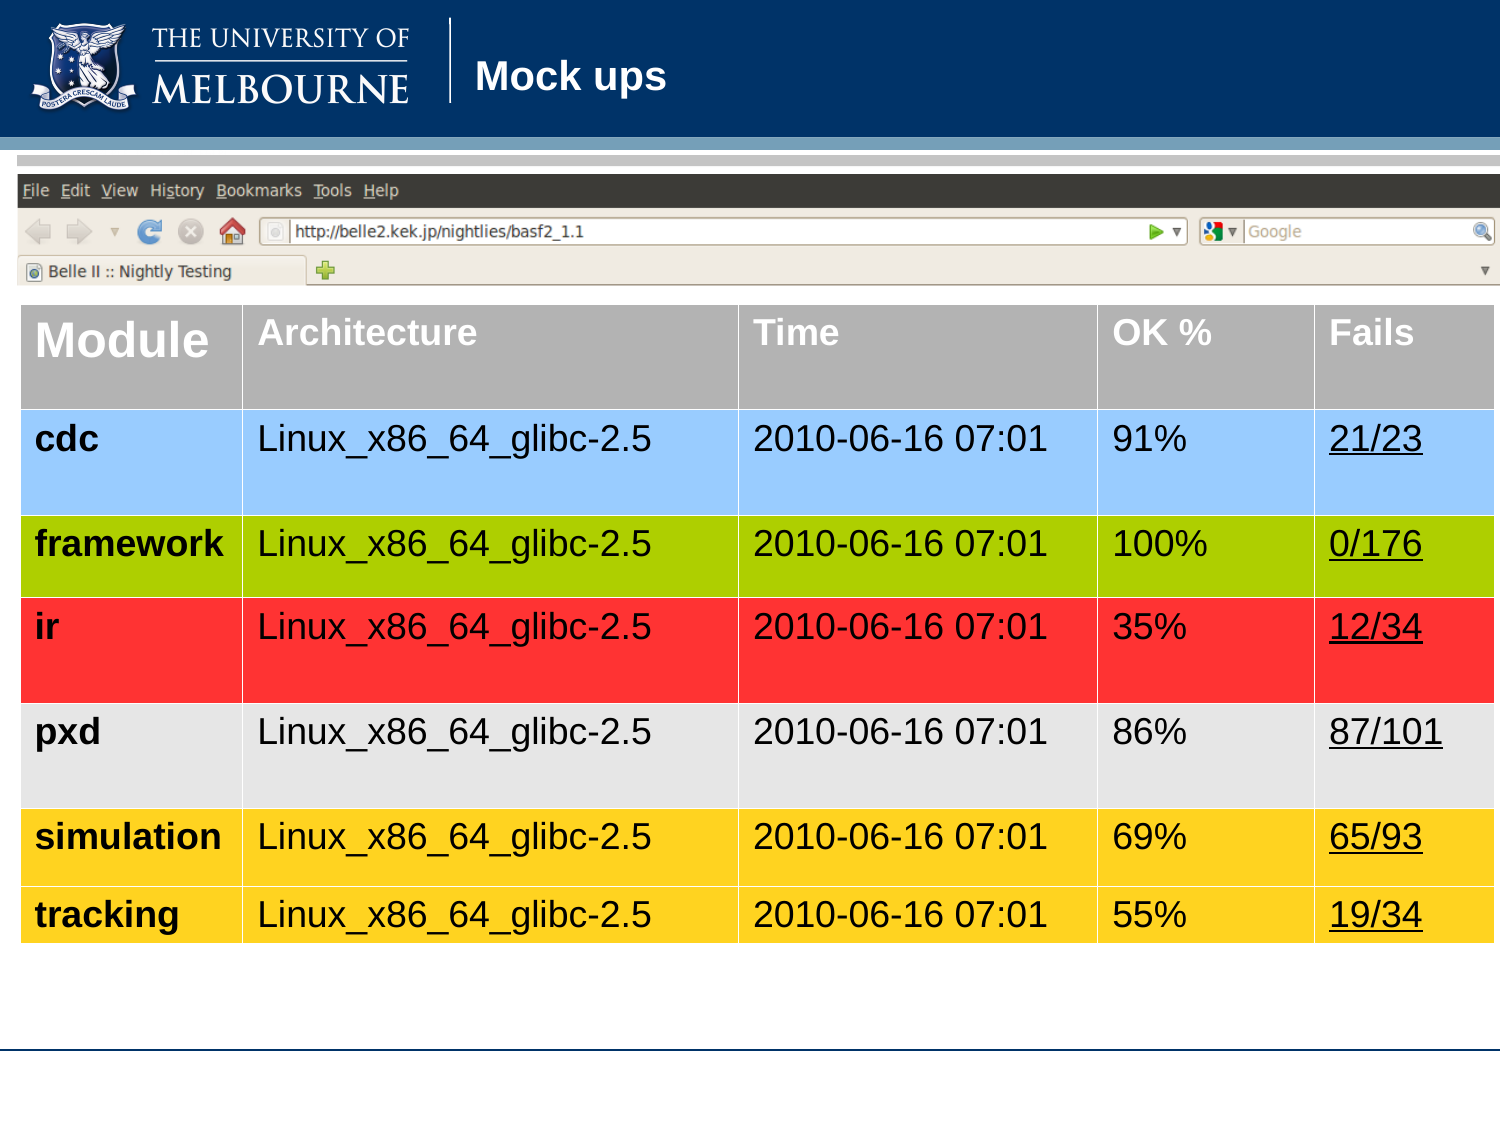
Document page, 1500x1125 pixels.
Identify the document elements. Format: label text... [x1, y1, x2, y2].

table_cell 35% [1098, 598, 1314, 703]
table_header OK % [1098, 305, 1314, 409]
table_header Time [739, 305, 1097, 409]
table_cell 2010-06-16 07:01 [739, 516, 1097, 597]
table_cell 12/34 [1315, 598, 1494, 703]
table_header Fails [1315, 305, 1494, 409]
table_cell 2010-06-16 07:01 [739, 887, 1097, 943]
table_cell Linux_x86_64_glibc-2.5 [243, 887, 738, 943]
table_cell Linux_x86_64_glibc-2.5 [243, 516, 738, 597]
table_cell 0/176 [1315, 516, 1494, 597]
table_cell 19/34 [1315, 887, 1494, 943]
table_cell cdc [21, 410, 242, 515]
table_cell 86% [1098, 704, 1314, 808]
table_cell 55% [1098, 887, 1314, 943]
picture [17, 174, 1500, 302]
table_cell 2010-06-16 07:01 [739, 598, 1097, 703]
table_cell 21/23 [1315, 410, 1494, 515]
table_cell framework [21, 516, 242, 597]
picture [24, 17, 413, 119]
table_cell 2010-06-16 07:01 [739, 410, 1097, 515]
table_cell 87/101 [1315, 704, 1494, 808]
table_cell Linux_x86_64_glibc-2.5 [243, 809, 738, 886]
table_cell 69% [1098, 809, 1314, 886]
table_cell 2010-06-16 07:01 [739, 809, 1097, 886]
table_cell Linux_x86_64_glibc-2.5 [243, 704, 738, 808]
table_cell 2010-06-16 07:01 [739, 704, 1097, 808]
table_cell Linux_x86_64_glibc-2.5 [243, 598, 738, 703]
table_cell Linux_x86_64_glibc-2.5 [243, 410, 738, 515]
table_cell 65/93 [1315, 809, 1494, 886]
table_header Architecture [243, 305, 738, 409]
picture [87, 150, 229, 155]
table_cell tracking [21, 887, 242, 943]
table_cell 91% [1098, 410, 1314, 515]
table_cell pxd [21, 704, 242, 808]
title Mock ups [474, 19, 1450, 133]
table_cell 100% [1098, 516, 1314, 597]
table_cell simulation [21, 809, 242, 886]
table_cell ir [21, 598, 242, 703]
table_header Module [21, 305, 242, 409]
